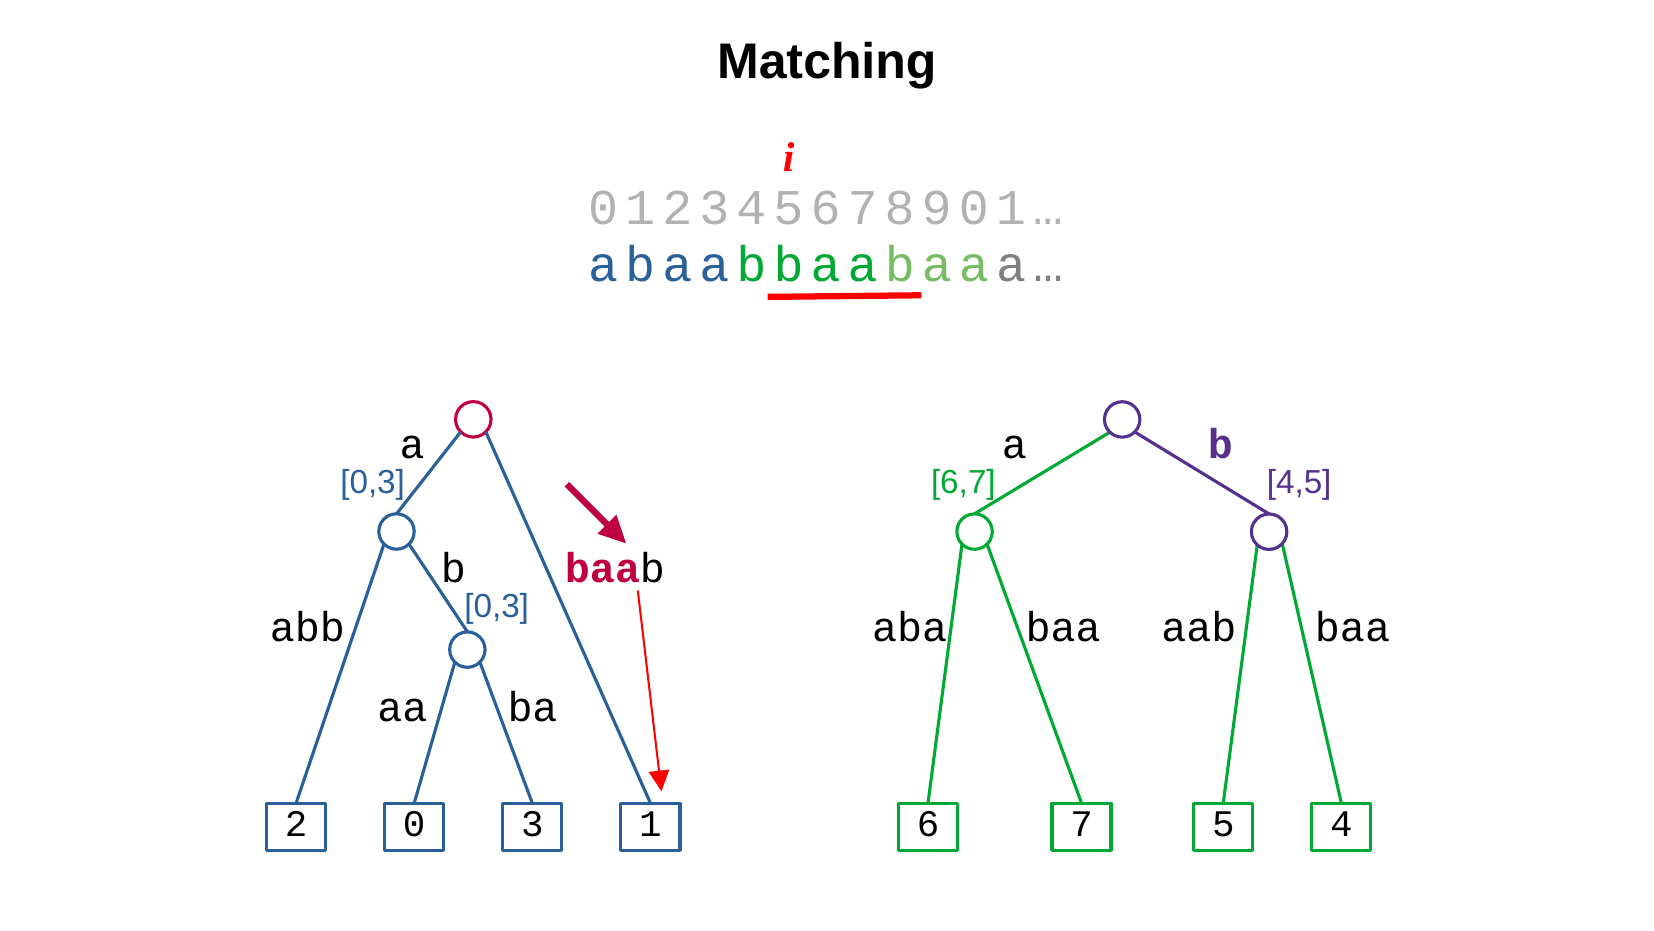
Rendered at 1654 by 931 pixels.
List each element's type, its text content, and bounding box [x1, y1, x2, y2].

text_box a [384, 416, 440, 479]
text_box b [1193, 416, 1248, 479]
text_box aba [857, 599, 962, 662]
text_box [0,3] [325, 456, 421, 508]
text_box Matching [301, 0, 1353, 125]
text_box 7 [1052, 803, 1112, 851]
text_box 5 [1193, 803, 1253, 851]
text_box aab [1146, 599, 1252, 662]
text_box b [426, 540, 481, 603]
text_box baa [1010, 599, 1116, 662]
text_box 6 [898, 803, 958, 851]
text_box 2 [266, 803, 326, 851]
text_box a [987, 416, 1042, 479]
text_box baa [1300, 599, 1405, 662]
text_box i [768, 126, 810, 188]
text_box [6,7] [916, 456, 1011, 508]
text_box 012345678901… abaabbaabaaa… [573, 175, 1081, 304]
text_box [0,3] [449, 580, 545, 632]
text_box aa [362, 679, 443, 742]
text_box abb [254, 599, 360, 662]
text_box ba [492, 679, 573, 742]
text_box 0 [384, 803, 444, 851]
text_box 4 [1311, 803, 1371, 851]
text_box baab [550, 540, 680, 603]
text_box 1 [620, 803, 680, 851]
text_box [4,5] [1252, 456, 1347, 508]
text_box 3 [502, 803, 562, 851]
